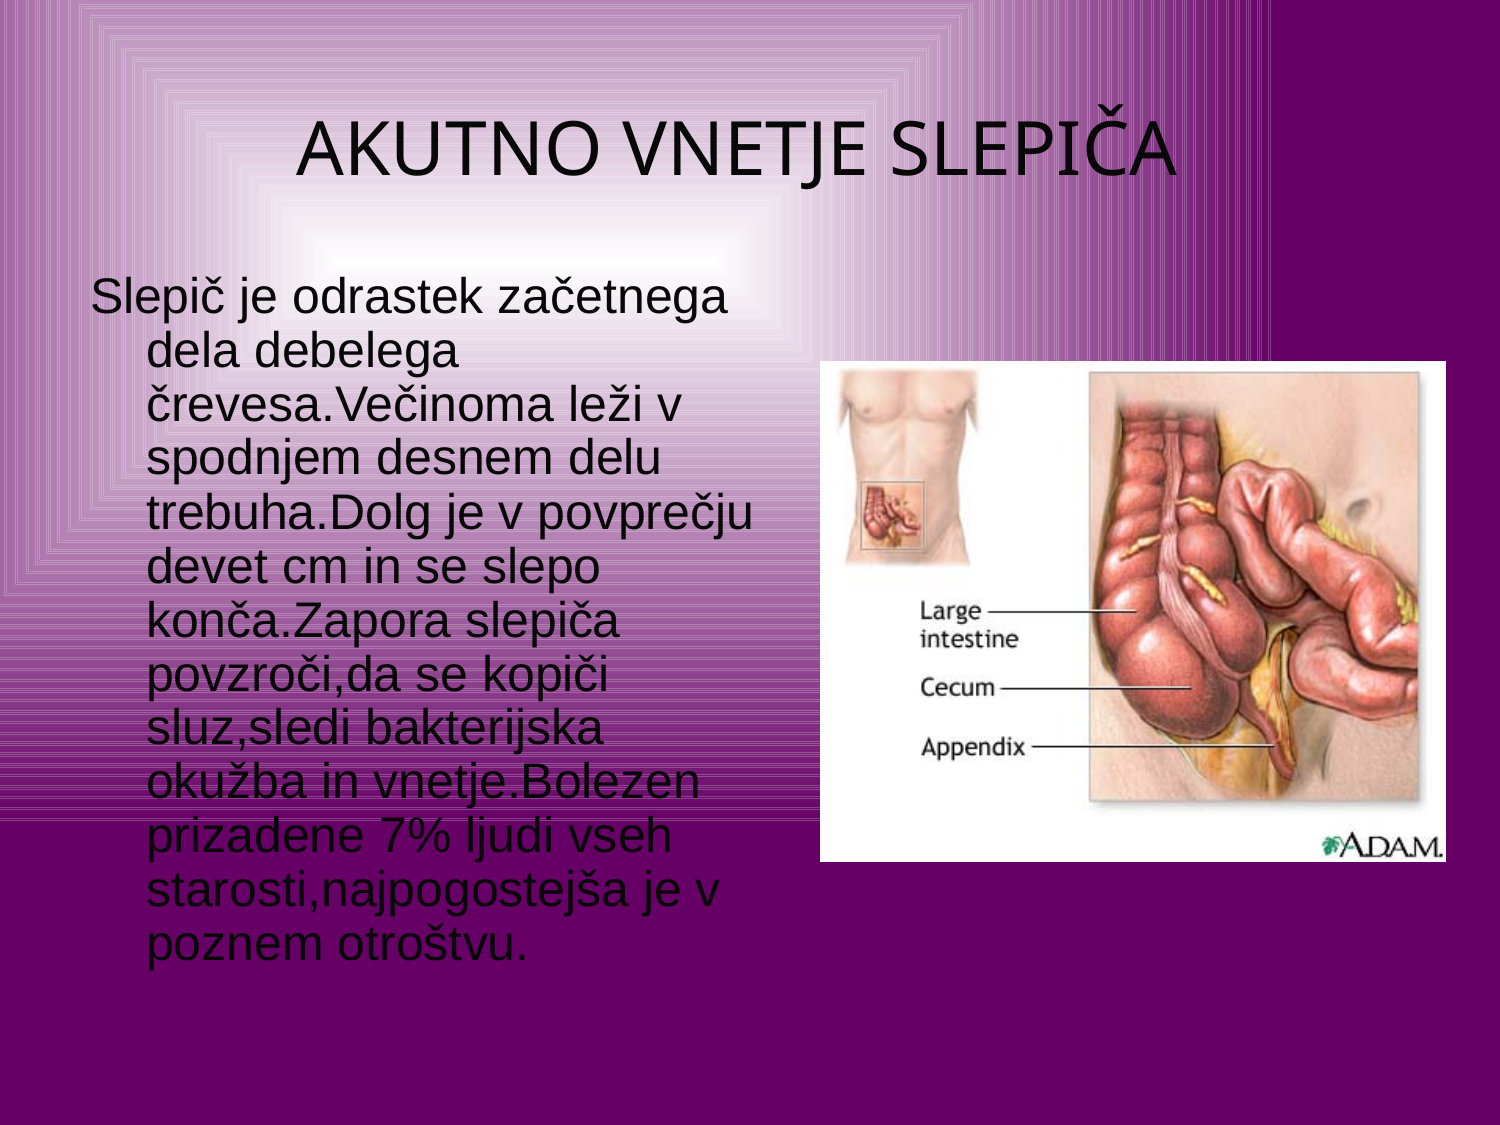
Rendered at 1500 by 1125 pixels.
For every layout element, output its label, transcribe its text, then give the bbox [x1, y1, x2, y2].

list Slepič je odrastek začetnega dela debelega črevesa.Večinoma leži v spodnjem desnem delu trebuha.Dolg je v povprečju devet cm in se slepo konča.Zapora slepiča povzroči,da se kopiči sluz,sledi bakterijska okužba in vnetje.Bolezen prizadene 7% ljudi vseh starosti,najpogostejša je v poznem otroštvu. [75, 262, 786, 1005]
title AKUTNO VNETJE SLEPIČA [75, 45, 1425, 233]
picture [820, 361, 1446, 862]
